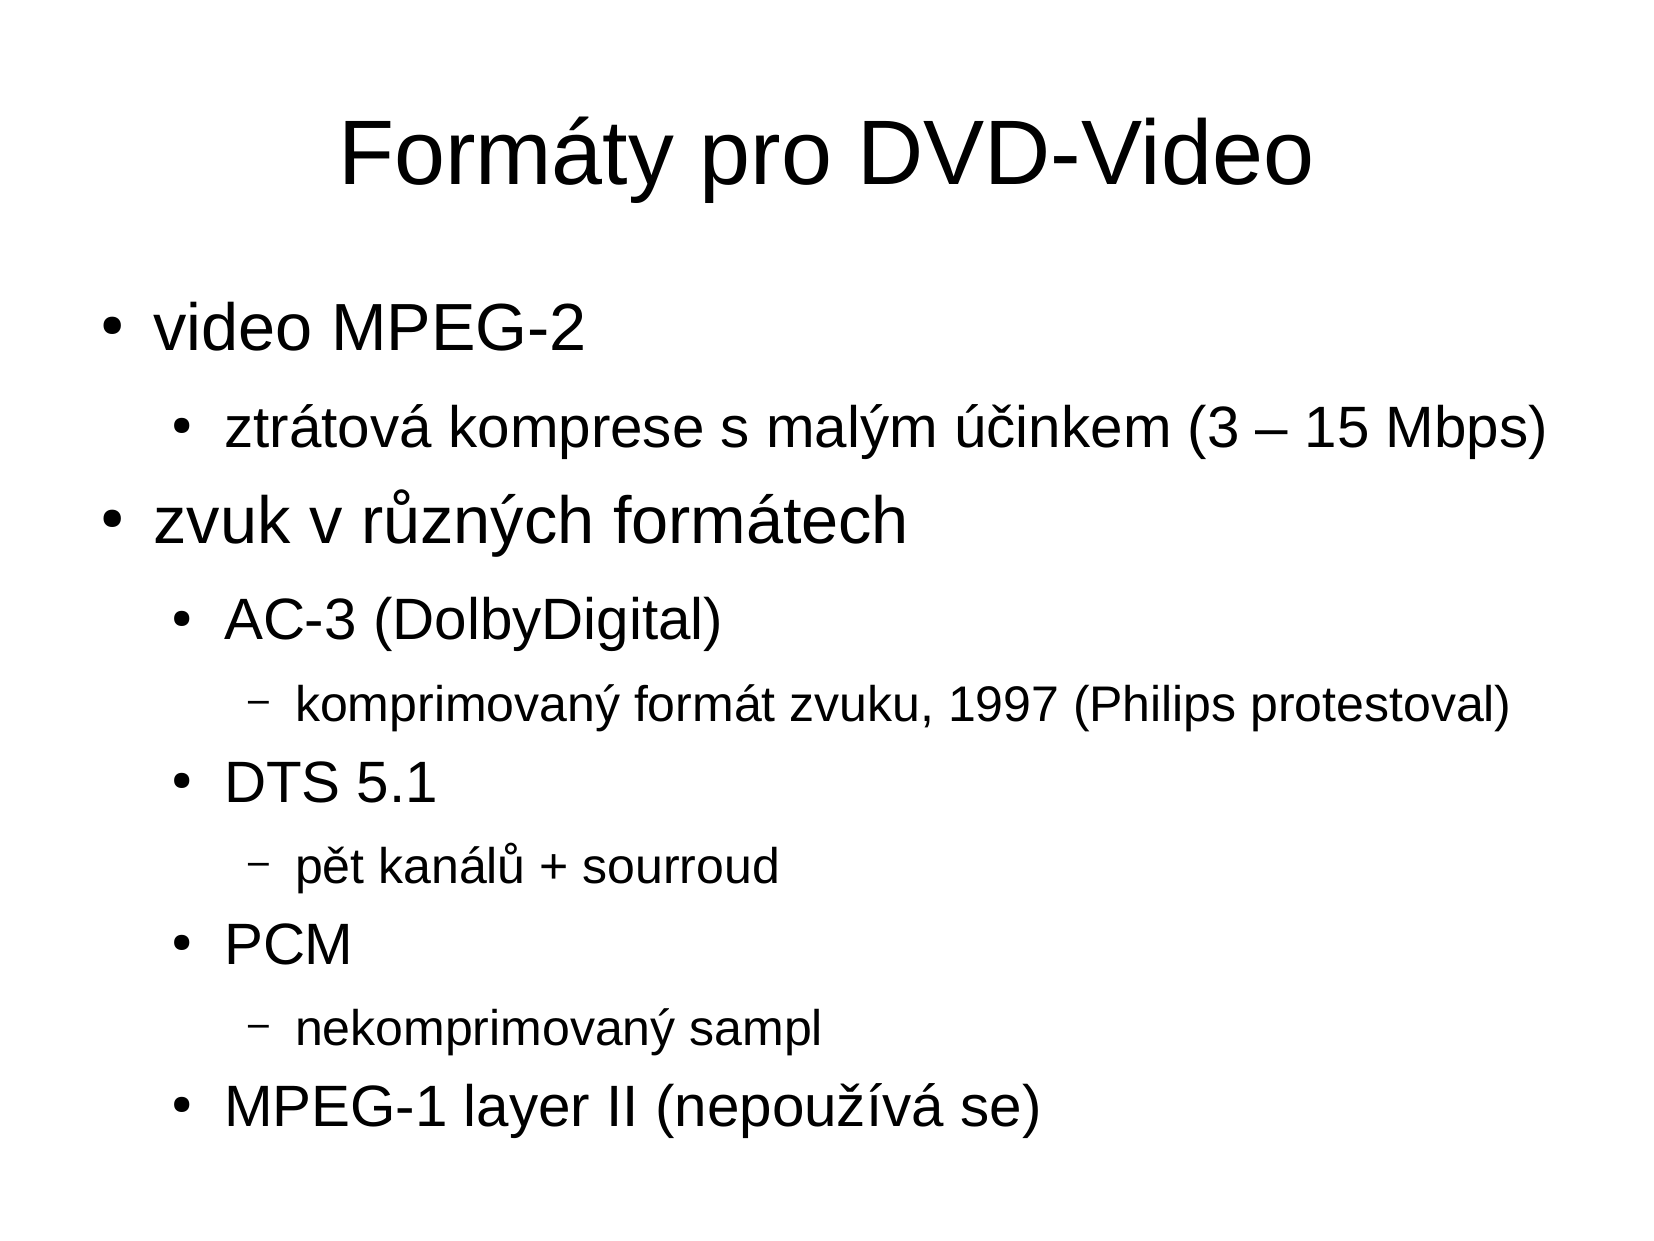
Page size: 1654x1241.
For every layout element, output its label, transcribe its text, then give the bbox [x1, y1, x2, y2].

title Formáty pro DVD-Video [82, 56, 1571, 250]
list video MPEG-2 ztrátová komprese s malým účinkem (3 – 15 Mbps) zvuk v různých formátech AC-3 (DolbyDigital) komprimovaný formát zvuku, 1997 (Philips protestoval) DTS 5.1 pět kanálů + sourroud PCM nekomprimovaný sampl MPEG-1 layer II (nepoužívá se) [82, 290, 1571, 1139]
